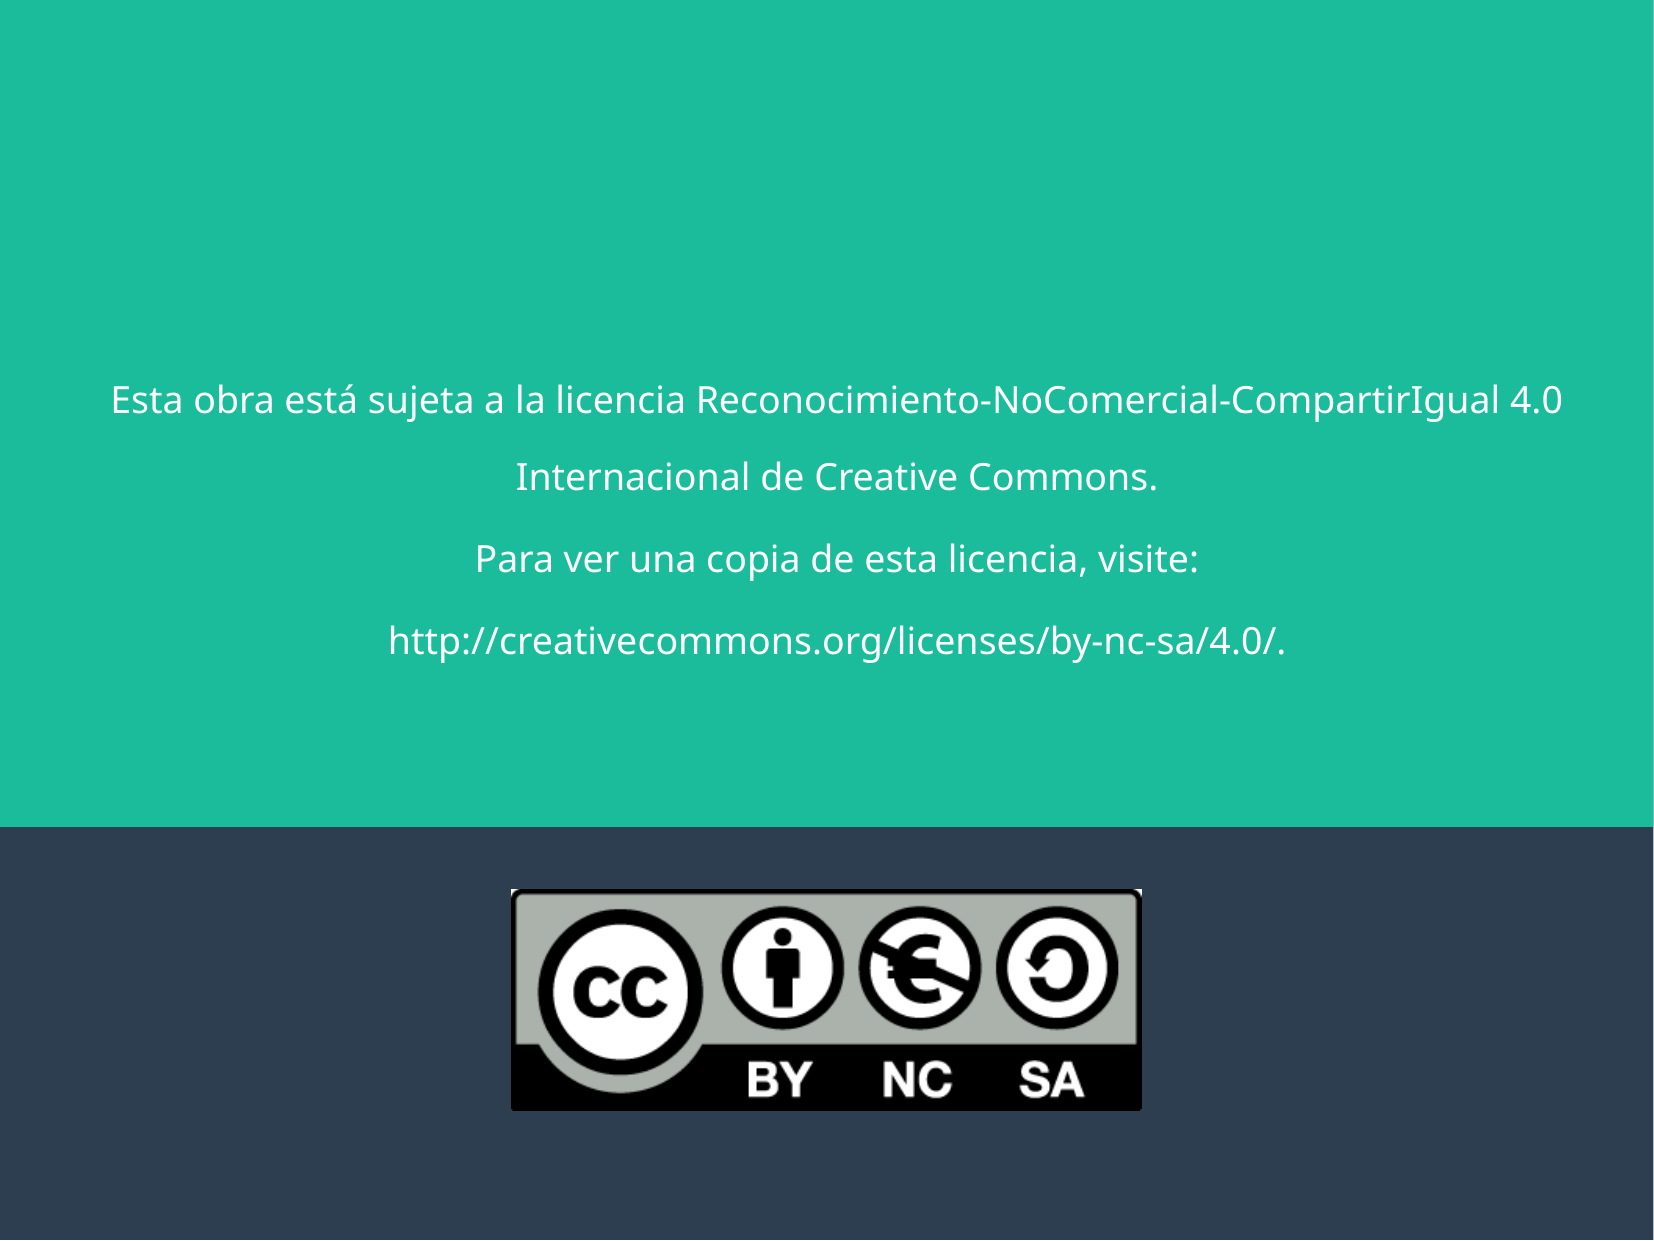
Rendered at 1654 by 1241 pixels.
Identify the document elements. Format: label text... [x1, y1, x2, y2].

picture [511, 889, 1142, 1111]
list Esta obra está sujeta a la licencia Reconocimiento-NoComercial-CompartirIgual 4.0 Internacional de Creative Commons. Para ver una copia de esta licencia, visite: http://creativecommons.org/licenses/by-nc-sa/4.0/. [41, 348, 1613, 674]
